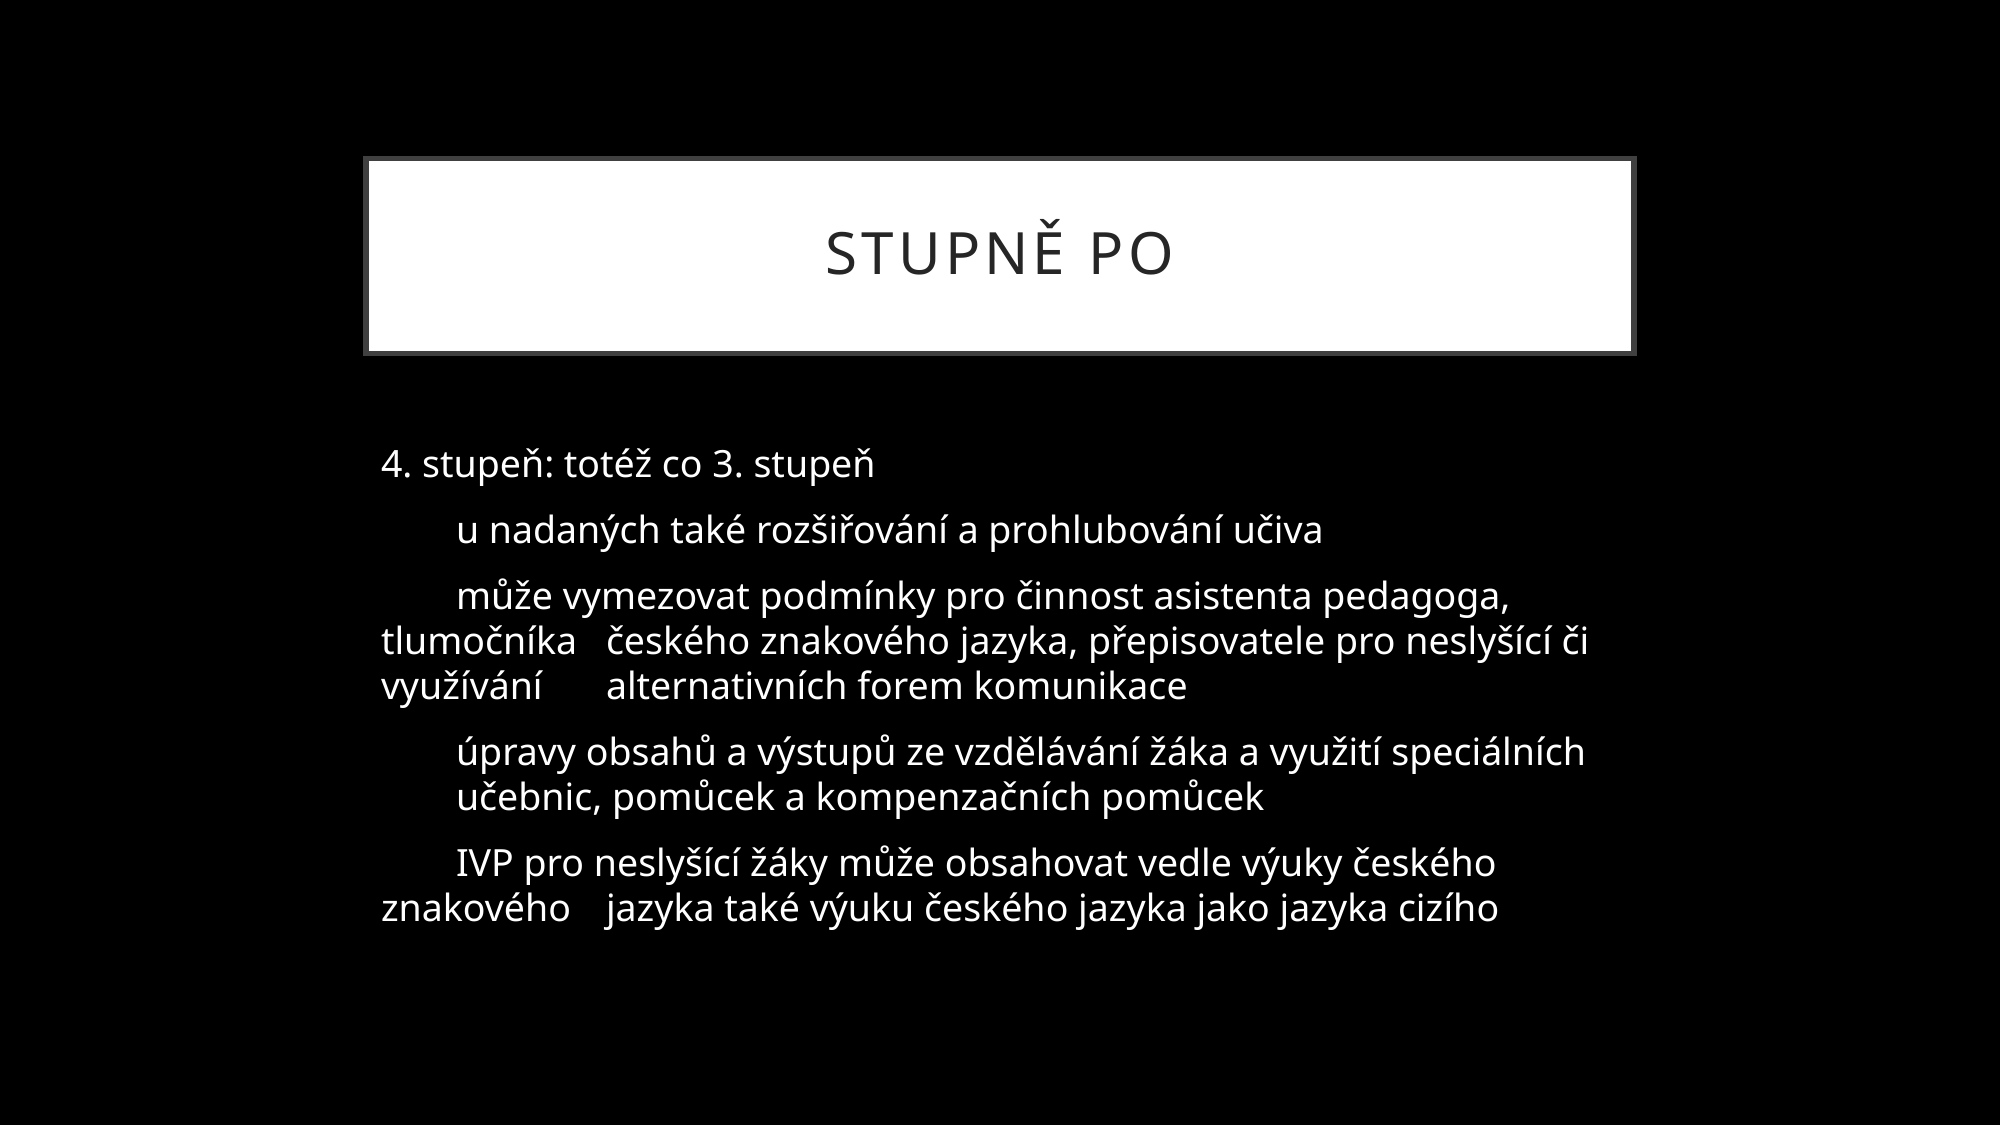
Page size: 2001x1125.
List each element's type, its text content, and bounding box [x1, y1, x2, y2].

title Stupně po [366, 158, 1634, 354]
list 4. stupeň: totéž co 3. stupeň u nadaných také rozšiřování a prohlubování učiva může vymezovat podmínky pro činnost asistenta pedagoga, tlumočníka českého znakového jazyka, přepisovatele pro neslyšící či využívání alternativních forem komunikace úpravy obsahů a výstupů ze vzdělávání žáka a využití speciálních učebnic, pomůcek a kompenzačních pomůcek IVP pro neslyšící žáky může obsahovat vedle výuky českého znakového jazyka také výuku českého jazyka jako jazyka cizího [366, 432, 1634, 942]
